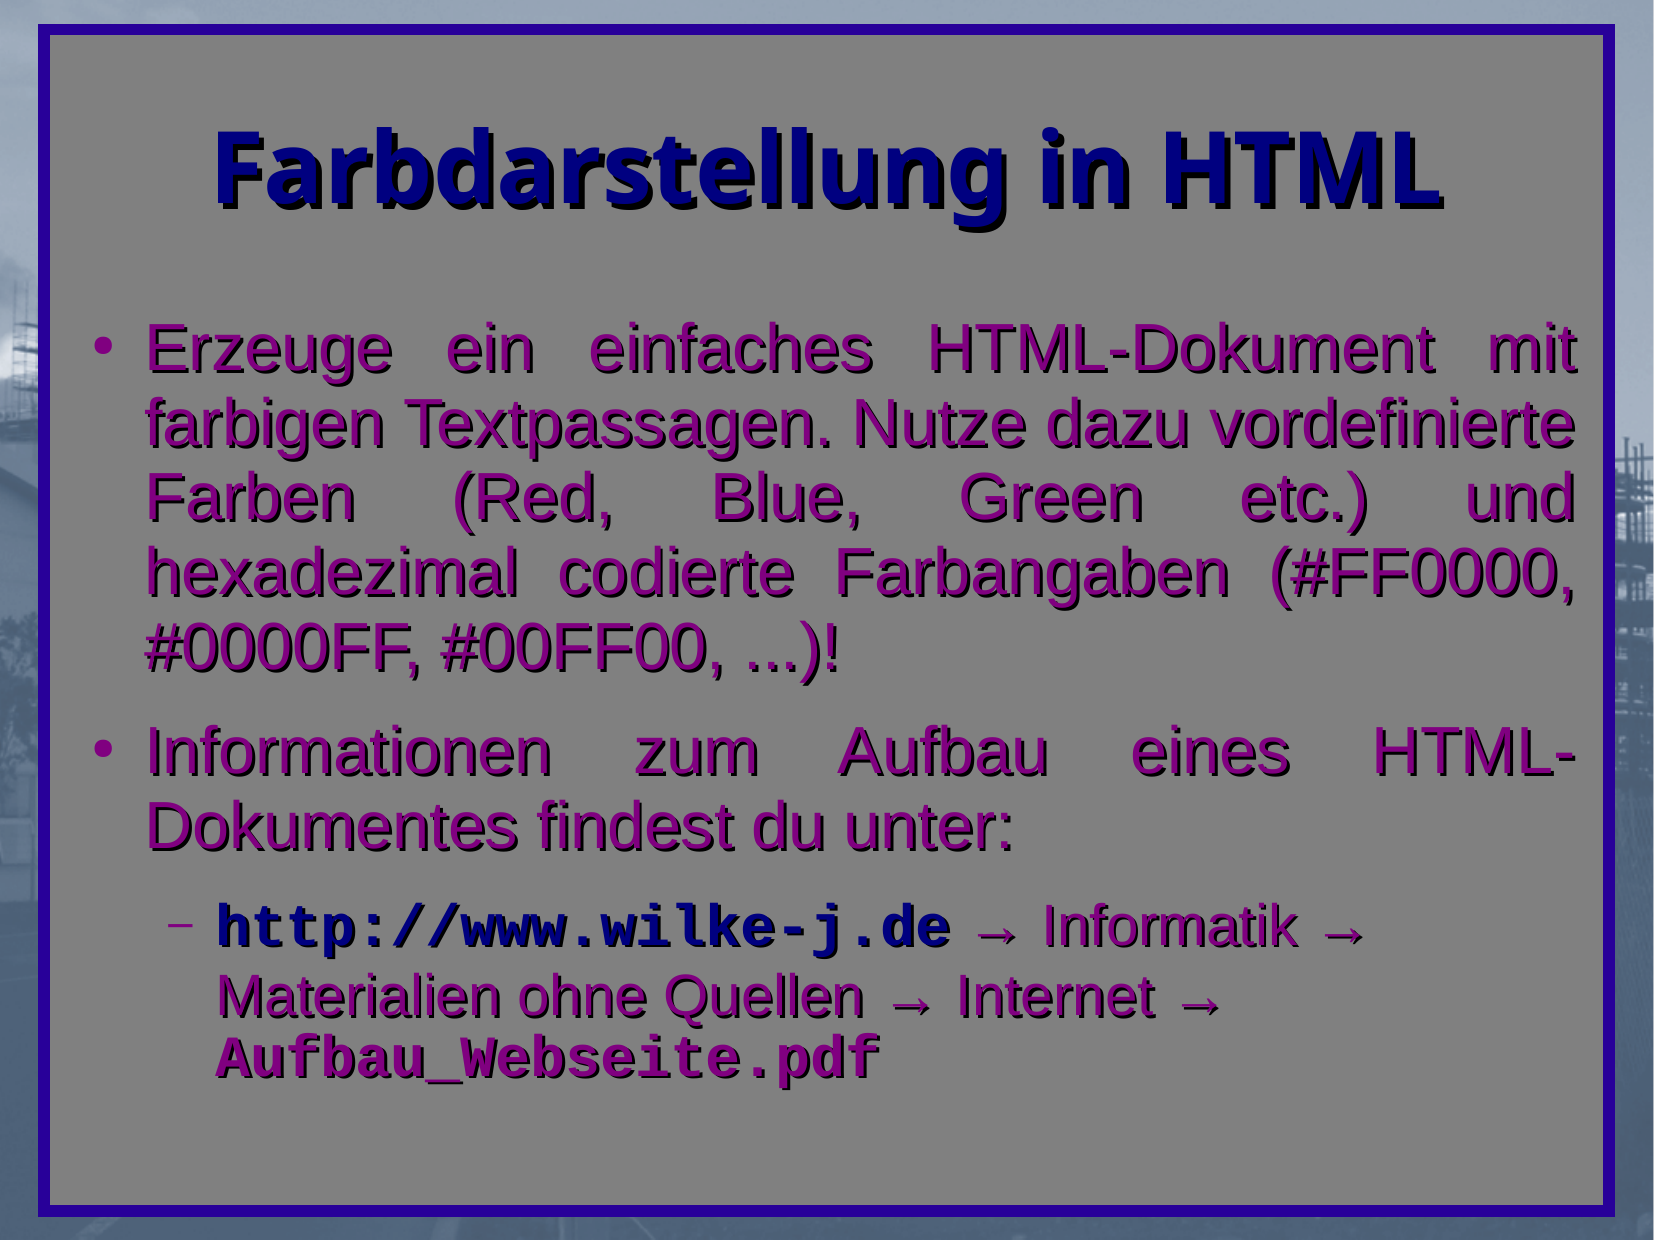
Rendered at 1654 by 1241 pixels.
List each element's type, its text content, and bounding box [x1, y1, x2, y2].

title Farbdarstellung in HTML [82, 49, 1571, 281]
picture [0, 0, 1654, 1240]
list Erzeuge ein einfaches HTML-Dokument mit farbigen Textpassagen. Nutze dazu vordefinierte Farben (Red, Blue, Green etc.) und hexadezimal codierte Farbangaben (#FF0000, #0000FF, #00FF00, ...)! Informationen zum Aufbau eines HTML-Dokumentes findest du unter: http://www.wilke-j.de → Informatik → Materialien ohne Quellen → Internet → Aufbau_Webseite.pdf [73, 310, 1577, 1152]
